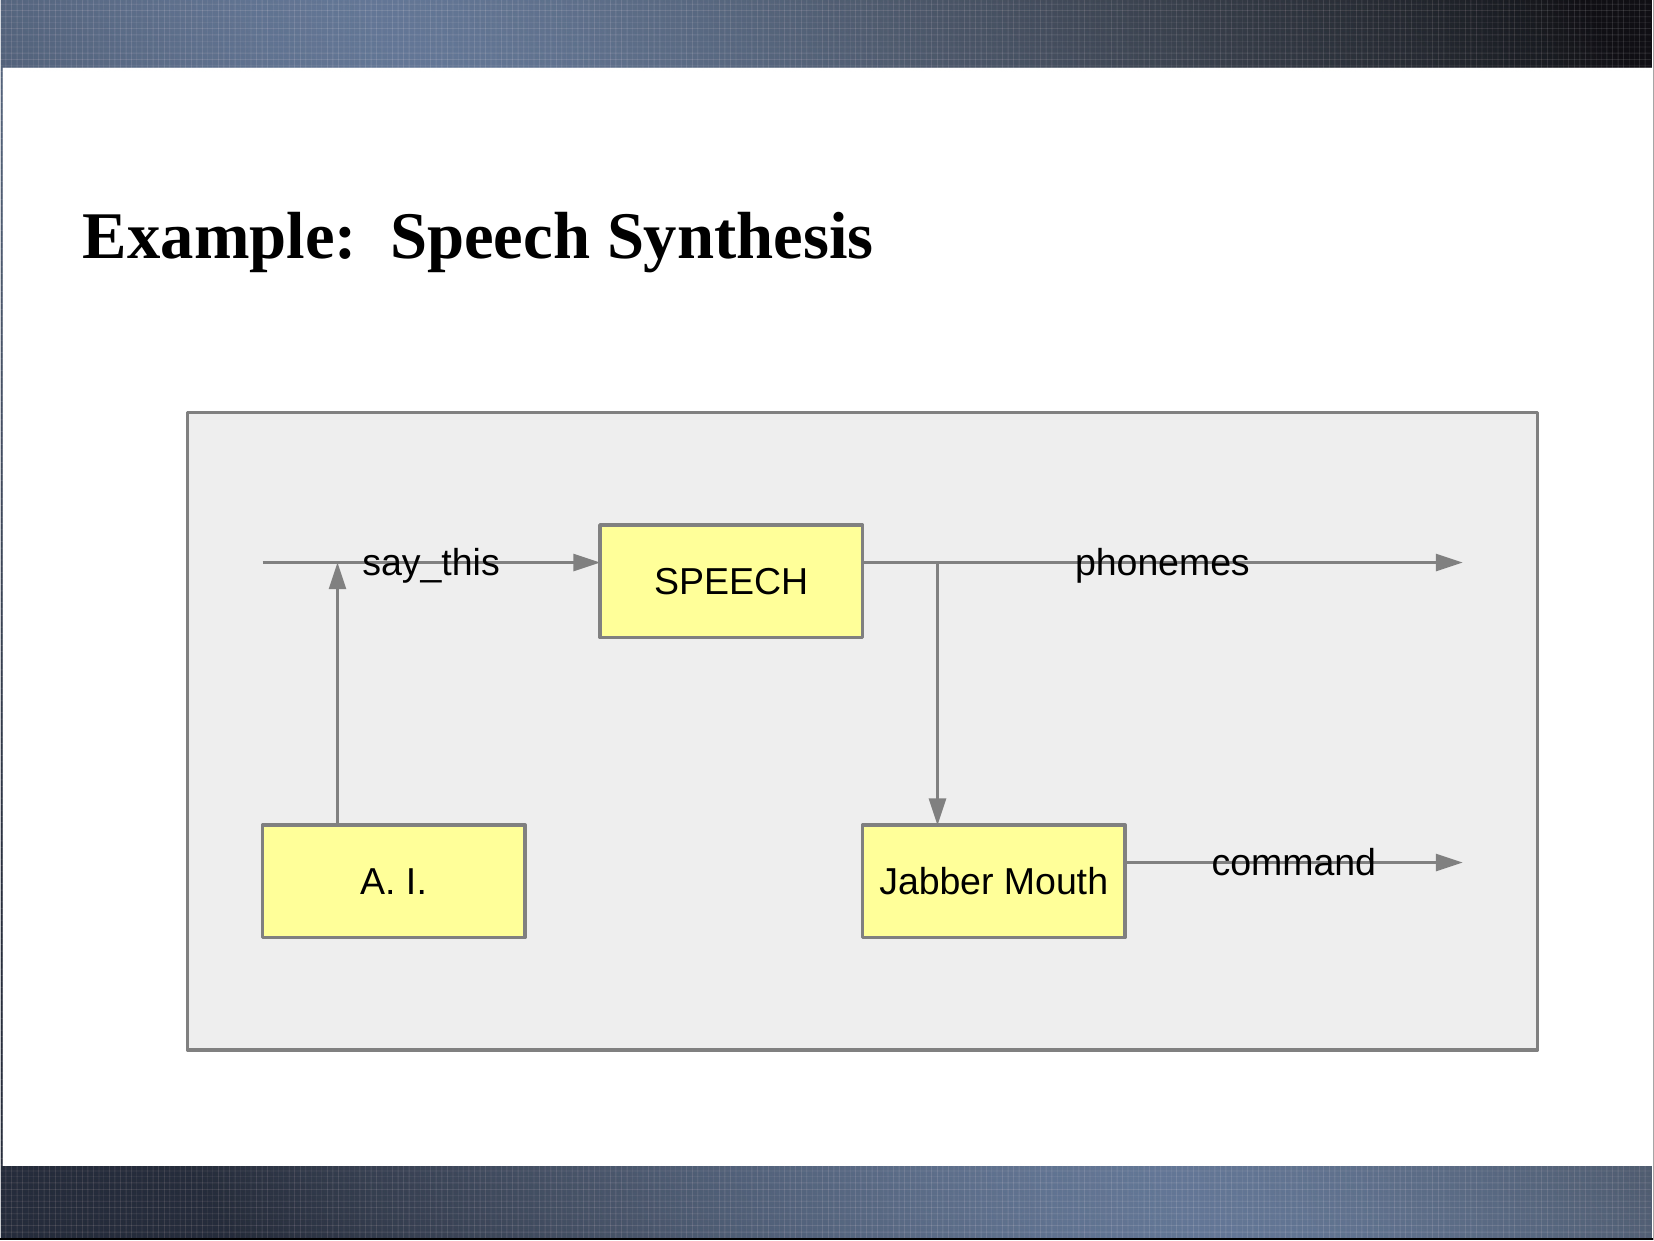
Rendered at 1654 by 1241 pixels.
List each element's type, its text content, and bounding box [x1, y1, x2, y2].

text_box [187, 412, 1538, 1050]
picture [0, 0, 1653, 1238]
text_box A. I. [262, 824, 525, 938]
text_box Jabber Mouth [862, 824, 1125, 938]
title Example: Speech Synthesis [82, 132, 1571, 340]
text_box SPEECH [599, 524, 863, 638]
